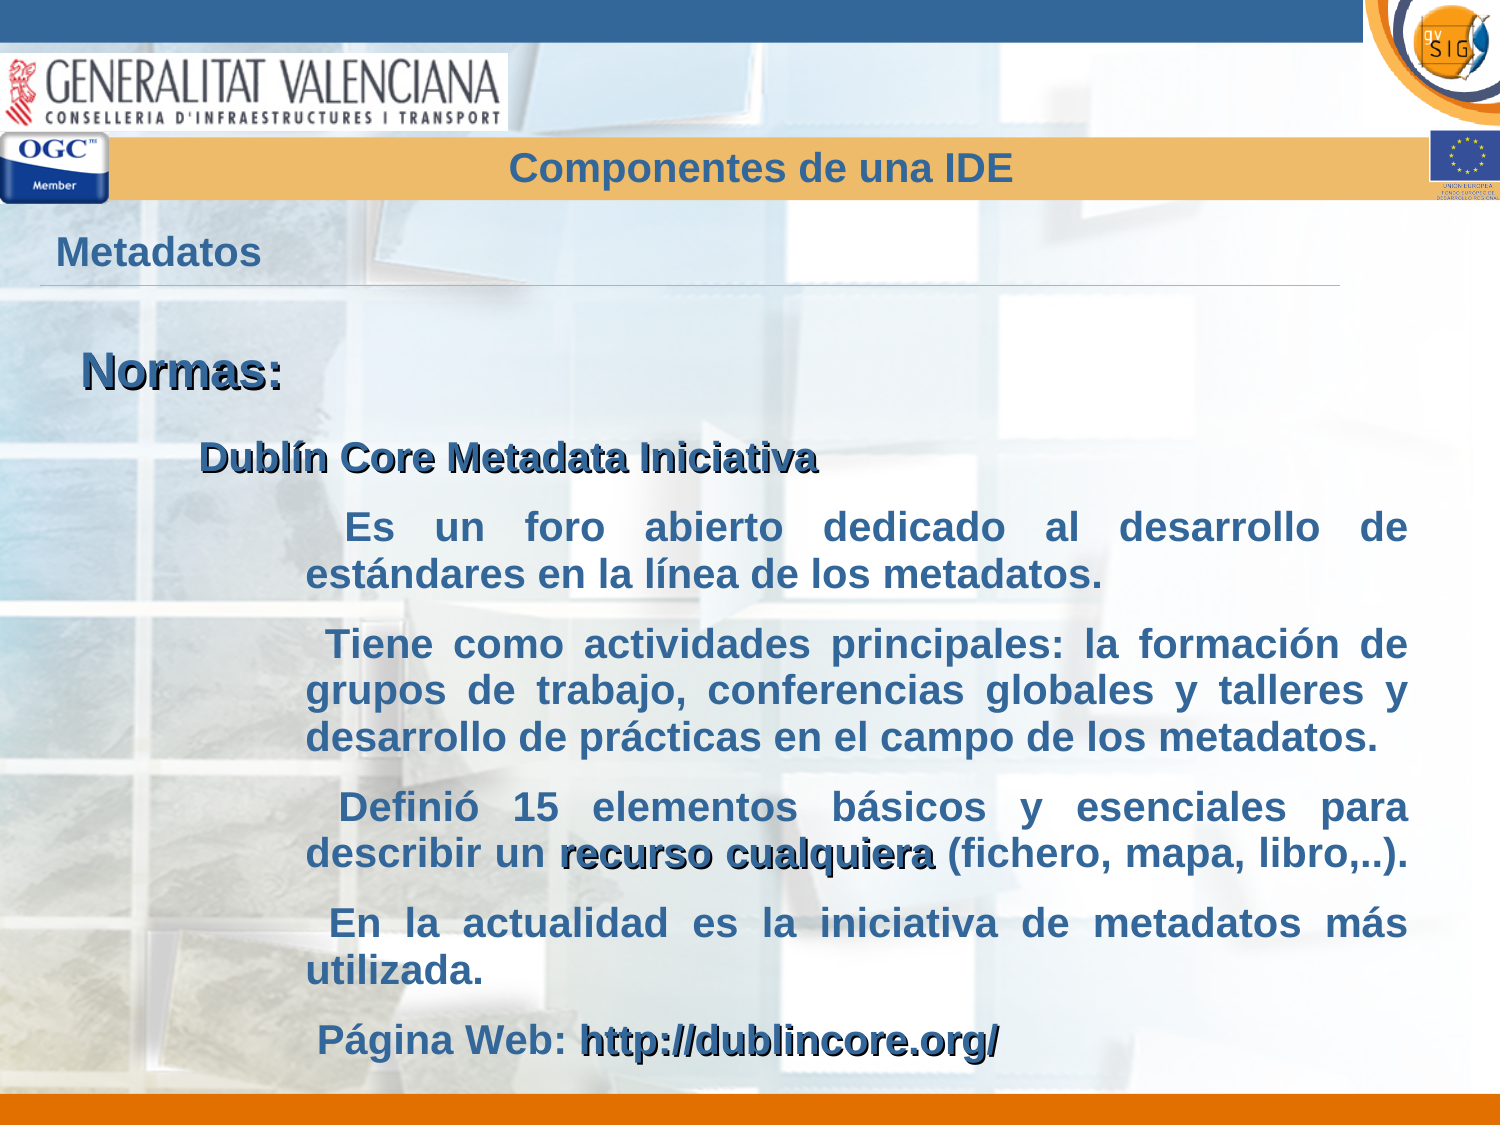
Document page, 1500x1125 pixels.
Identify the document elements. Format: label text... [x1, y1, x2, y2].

text_box Componentes de una IDE [145, 146, 1389, 202]
picture [0, 132, 109, 204]
picture [0, 53, 508, 131]
text_box Metadatos [40, 222, 1196, 286]
picture [1429, 129, 1500, 200]
text_box Normas: Dublín Core Metadata Iniciativa Es un foro abierto dedicado al desarrollo de estándares en la línea de los metadatos. Tiene como actividades principales: la formación de grupos de trabajo, conferencias globales y talleres y desarrollo de prácticas en el campo de los metadatos. Definió 15 elementos básicos y esenciales para describir un recurso cualquiera (fichero, mapa, libro,..). En la actualidad es la iniciativa de metadatos más utilizada. Página Web: http://dublincore.org/ [80, 314, 1409, 1120]
picture [1363, 0, 1500, 127]
